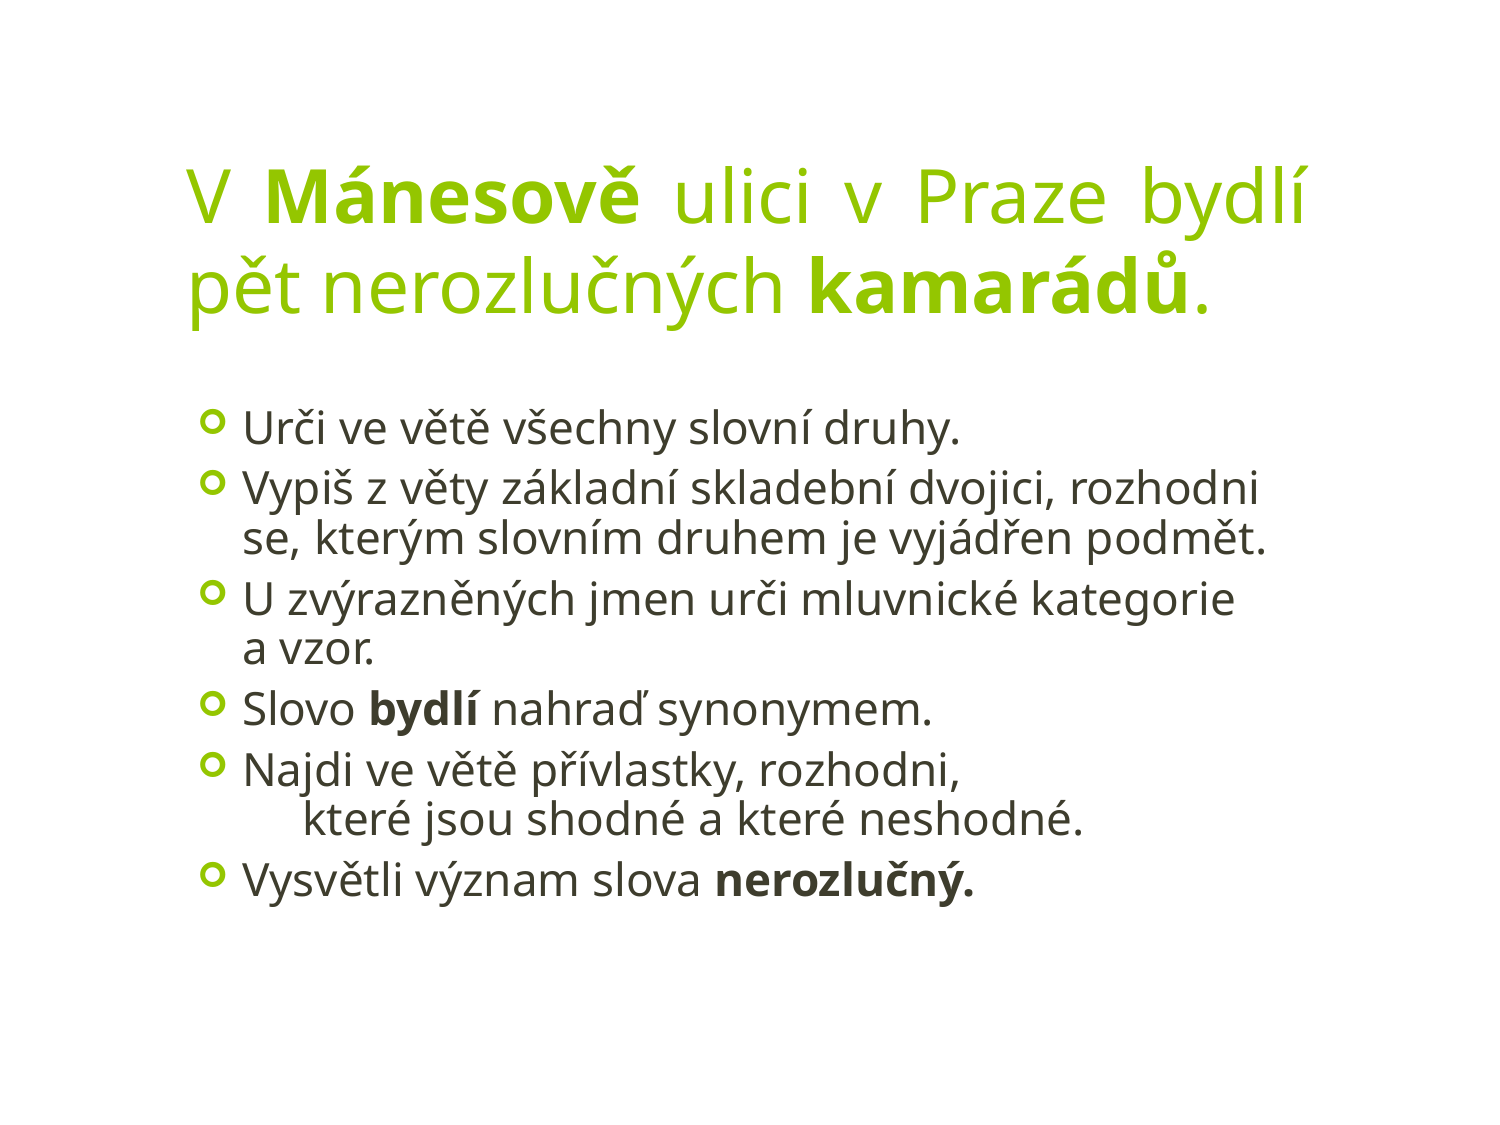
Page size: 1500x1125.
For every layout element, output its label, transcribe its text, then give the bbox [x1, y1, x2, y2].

title V Mánesově ulici v Praze bydlí pět nerozlučných kamarádů. [171, 148, 1324, 337]
list Urči ve větě všechny slovní druhy. Vypiš z věty základní skladební dvojici, rozhodni se, kterým slovním druhem je vyjádřen podmět. U zvýrazněných jmen urči mluvnické kategorie a vzor. Slovo bydlí nahraď synonymem. Najdi ve větě přívlastky, rozhodni, které jsou shodné a které neshodné. Vysvětli význam slova nerozlučný. [171, 397, 1284, 988]
